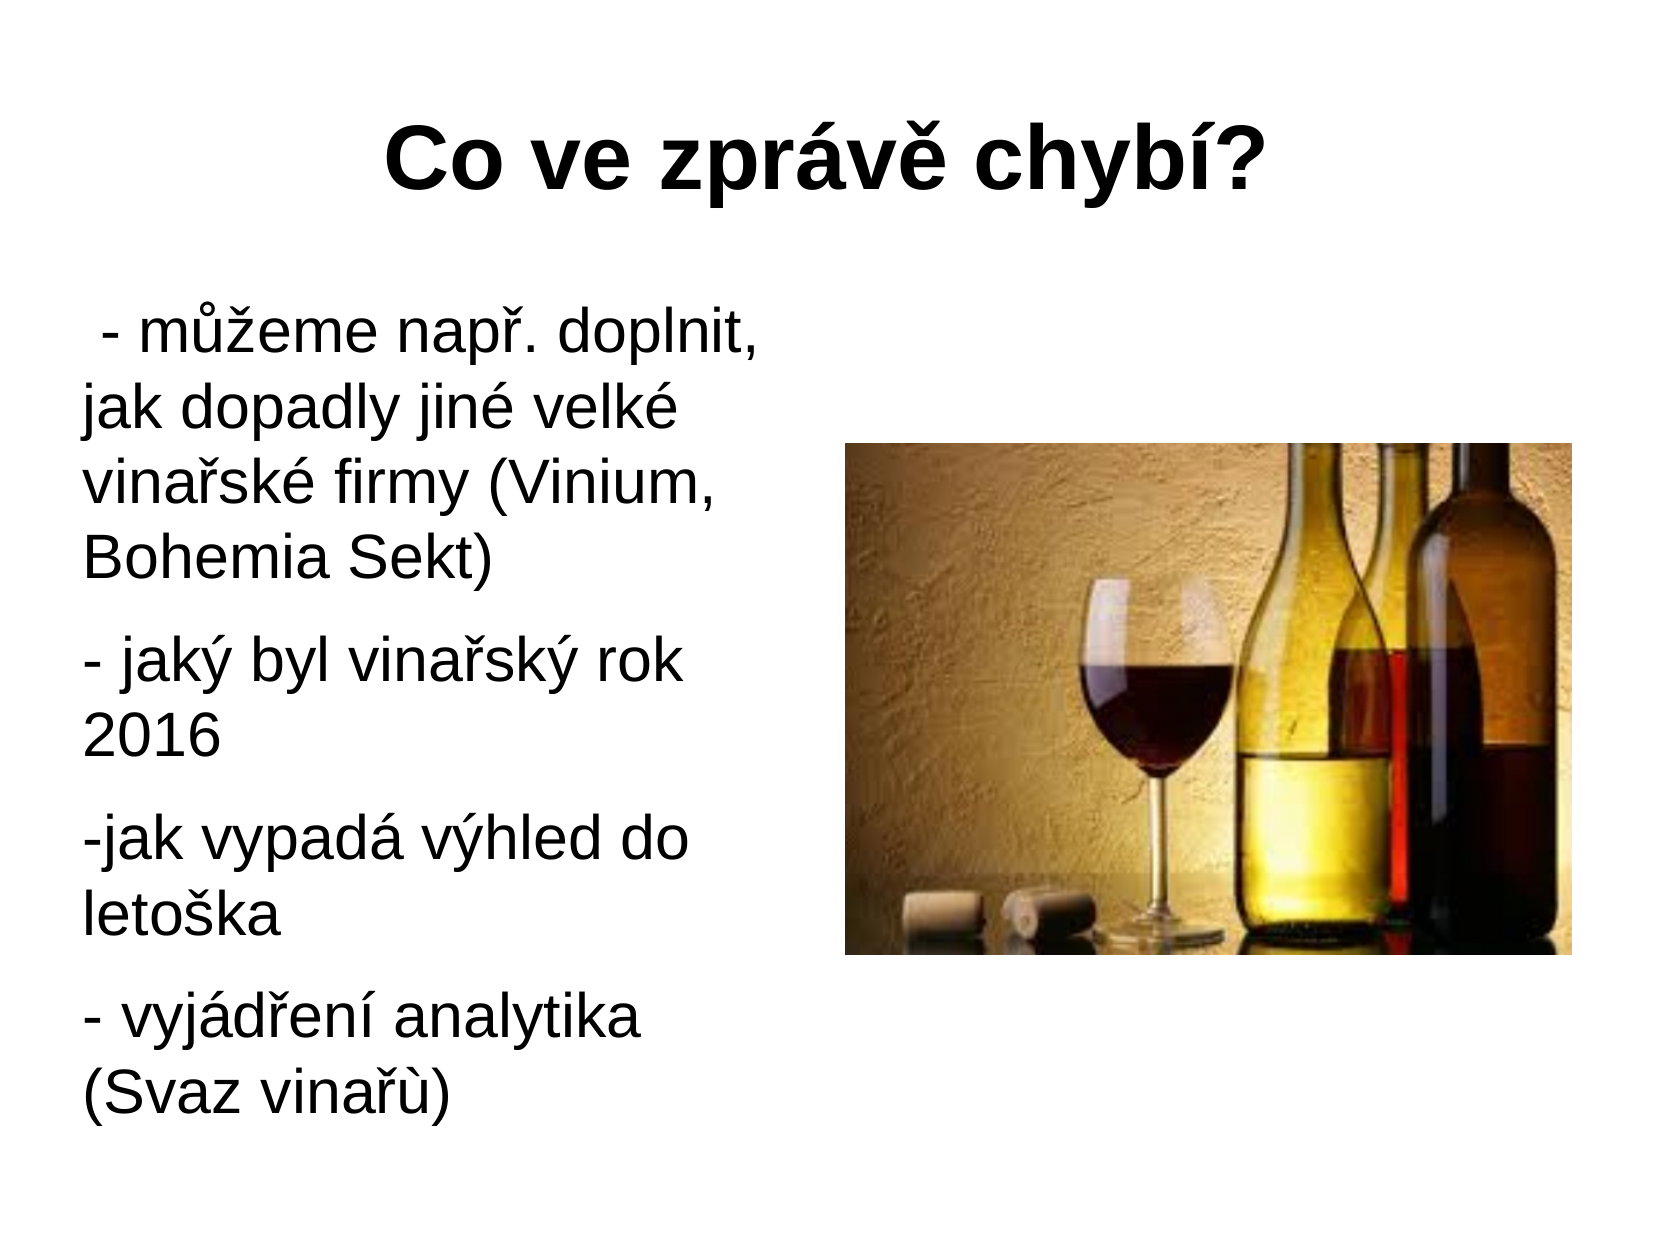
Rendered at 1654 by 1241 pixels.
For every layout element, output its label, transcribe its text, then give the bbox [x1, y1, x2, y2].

list - můžeme např. doplnit, jak dopadly jiné velké vinařské firmy (Vinium, Bohemia Sekt) - jaký byl vinařský rok 2016 -jak vypadá výhled do letoška - vyjádření analytika (Svaz vinařù) [82, 290, 809, 1127]
title Co ve zprávě chybí? [82, 49, 1571, 257]
picture [845, 443, 1572, 955]
